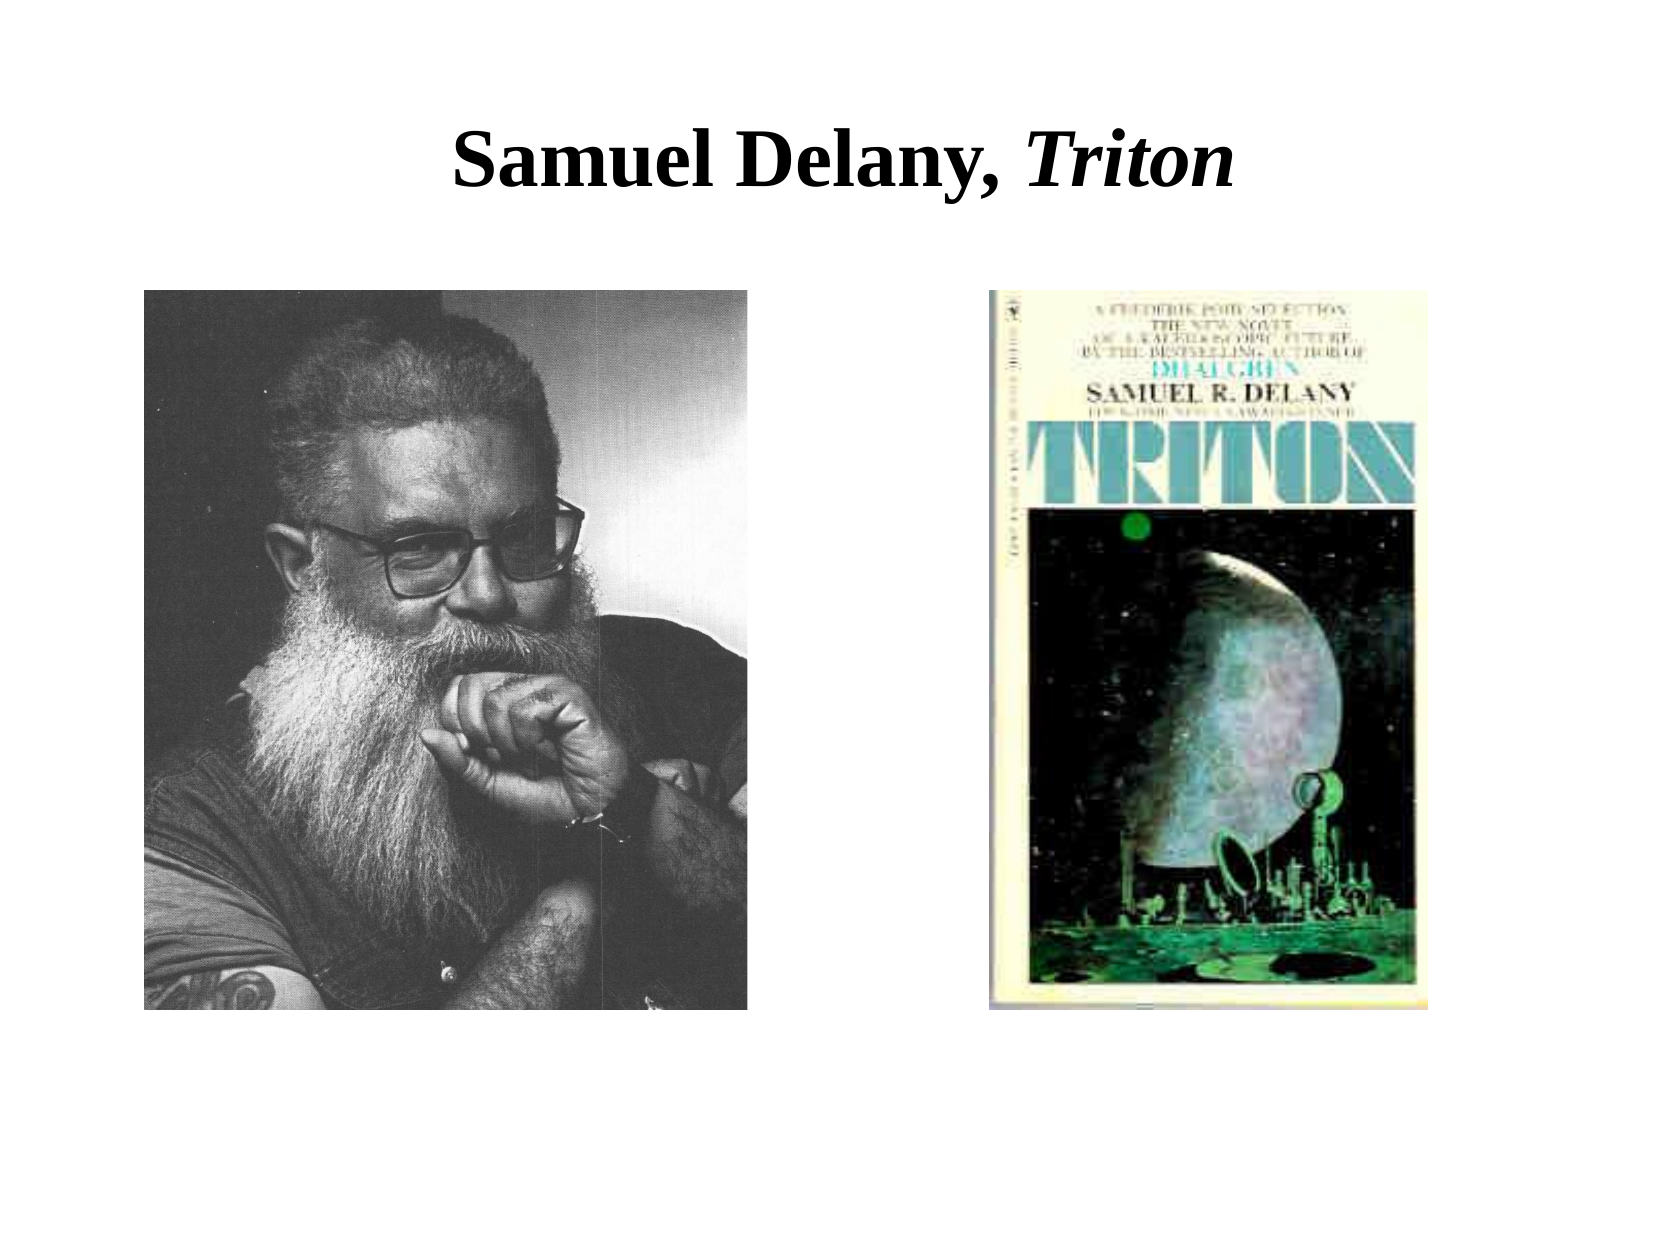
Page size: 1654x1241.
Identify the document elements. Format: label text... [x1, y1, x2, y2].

picture [144, 290, 748, 1010]
title Samuel Delany, Triton [82, 49, 1571, 257]
picture [989, 290, 1428, 1010]
